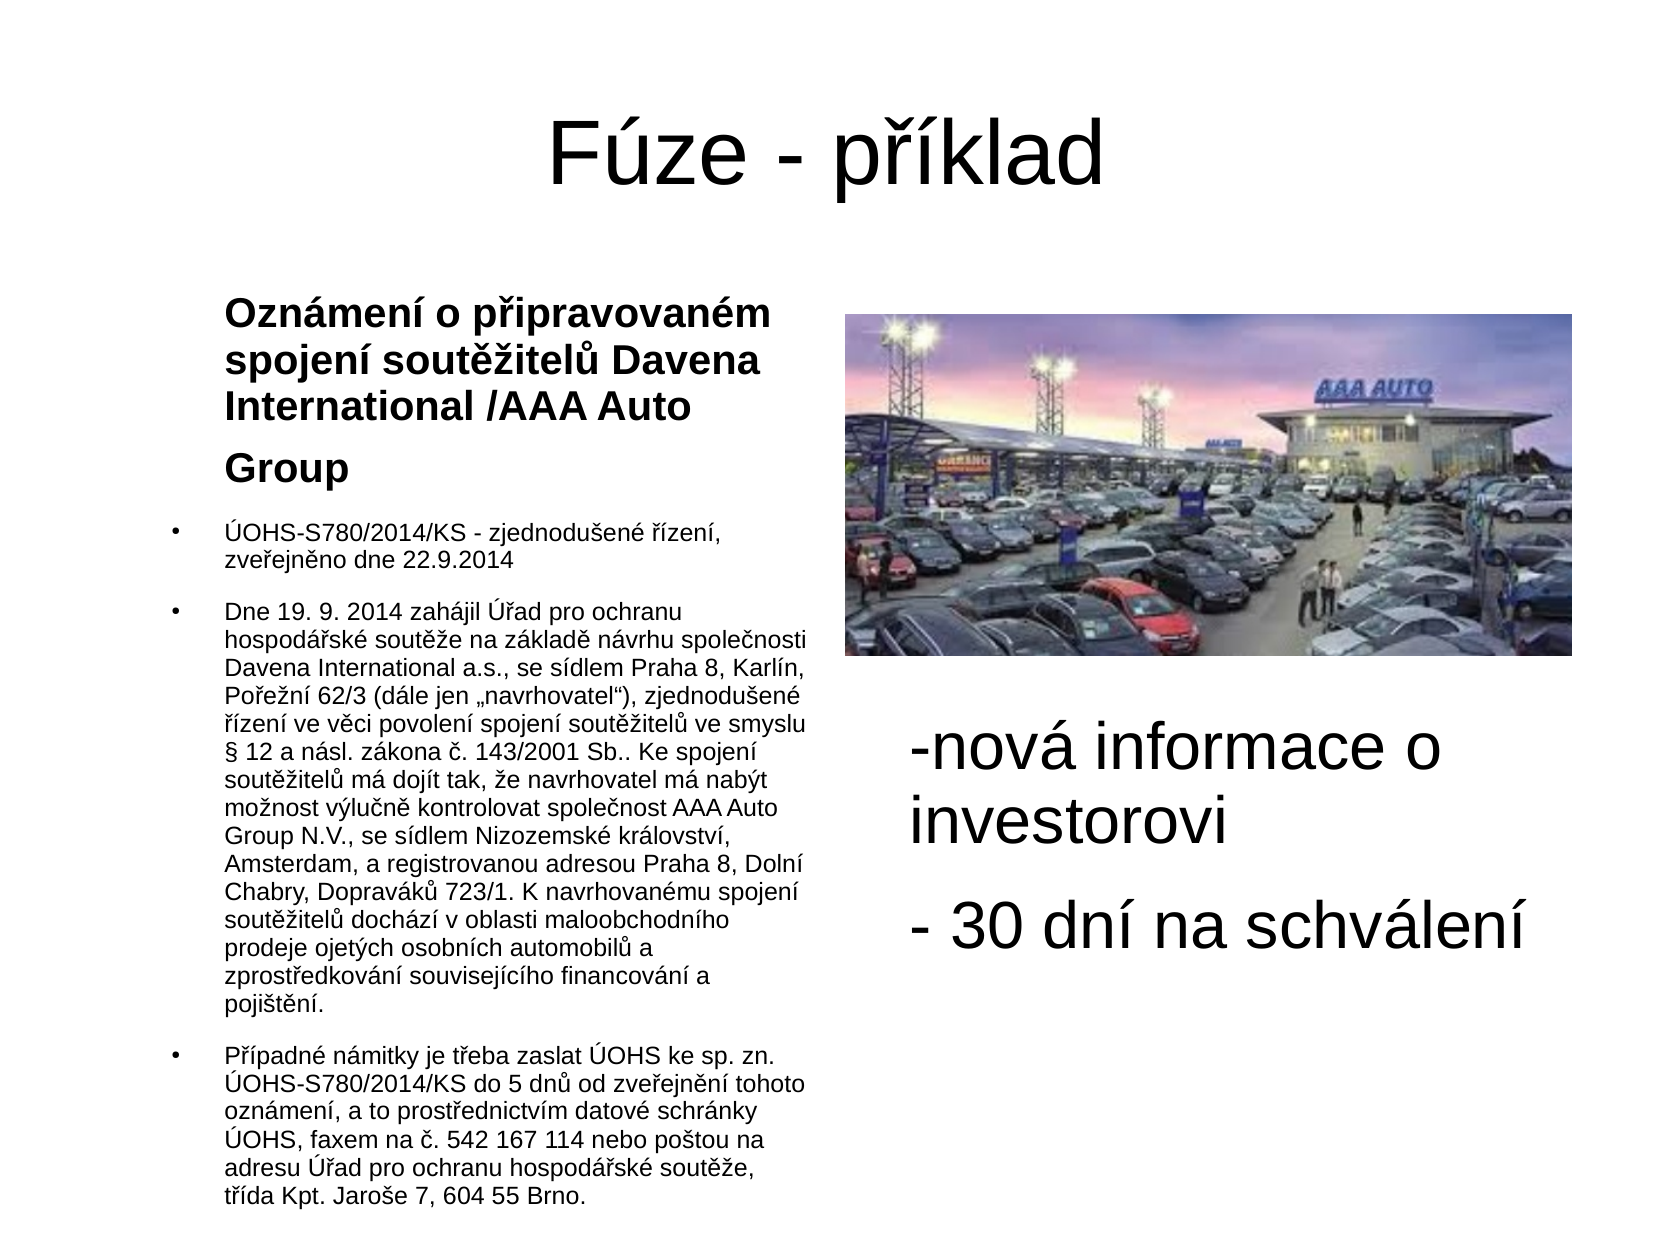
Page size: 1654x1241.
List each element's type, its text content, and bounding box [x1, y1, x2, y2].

list Oznámení o připravovaném spojení soutěžitelů Davena International /AAA Auto Group ÚOHS-S780/2014/KS - zjednodušené řízení, zveřejněno dne 22.9.2014 Dne 19. 9. 2014 zahájil Úřad pro ochranu hospodářské soutěže na základě návrhu společnosti Davena International a.s., se sídlem Praha 8, Karlín, Pořežní 62/3 (dále jen „navrhovatel“), zjednodušené řízení ve věci povolení spojení soutěžitelů ve smyslu § 12 a násl. zákona č. 143/2001 Sb.. Ke spojení soutěžitelů má dojít tak, že navrhovatel má nabýt možnost výlučně kontrolovat společnost AAA Auto Group N.V., se sídlem Nizozemské království, Amsterdam, a registrovanou adresou Praha 8, Dolní Chabry, Dopraváků 723/1. K navrhovanému spojení soutěžitelů dochází v oblasti maloobchodního prodeje ojetých osobních automobilů a zprostředkování souvisejícího financování a pojištění. Případné námitky je třeba zaslat ÚOHS ke sp. zn. ÚOHS-S780/2014/KS do 5 dnů od zveřejnění tohoto oznámení, a to prostřednictvím datové schránky ÚOHS, faxem na č. 542 167 114 nebo poštou na adresu Úřad pro ochranu hospodářské soutěže, třída Kpt. Jaroše 7, 604 55 Brno. [82, 290, 809, 1213]
picture [845, 314, 1572, 657]
title Fúze - příklad [82, 49, 1571, 257]
list -nová informace o investorovi - 30 dní na schválení [838, 708, 1565, 1100]
